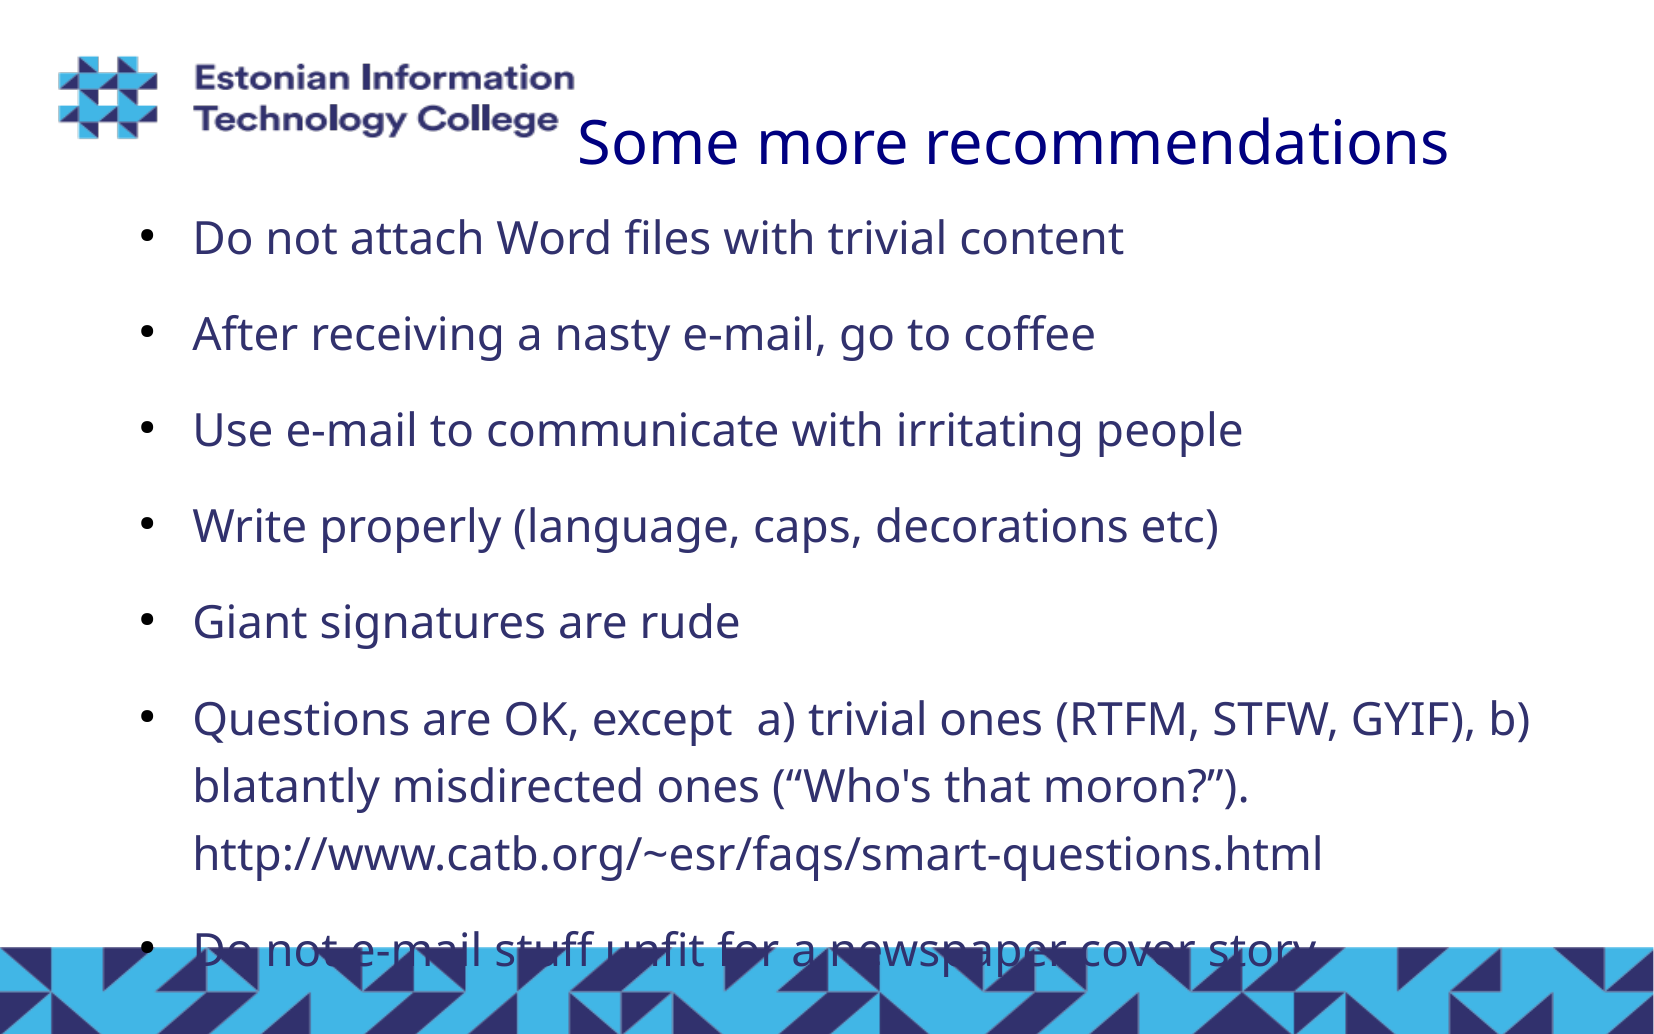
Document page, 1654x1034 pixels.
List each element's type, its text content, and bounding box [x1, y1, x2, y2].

title Some more recommendations [461, 93, 1568, 204]
list Do not attach Word files with trivial content After receiving a nasty e-mail, go to coffee Use e-mail to communicate with irritating people Write properly (language, caps, decorations etc) Giant signatures are rude Questions are OK, except a) trivial ones (RTFM, STFW, GYIF), b) blatantly misdirected ones (“Who's that moron?”). http://www.catb.org/~esr/faqs/smart-questions.html Do not e-mail stuff unfit for a newspaper cover story [121, 204, 1638, 1034]
